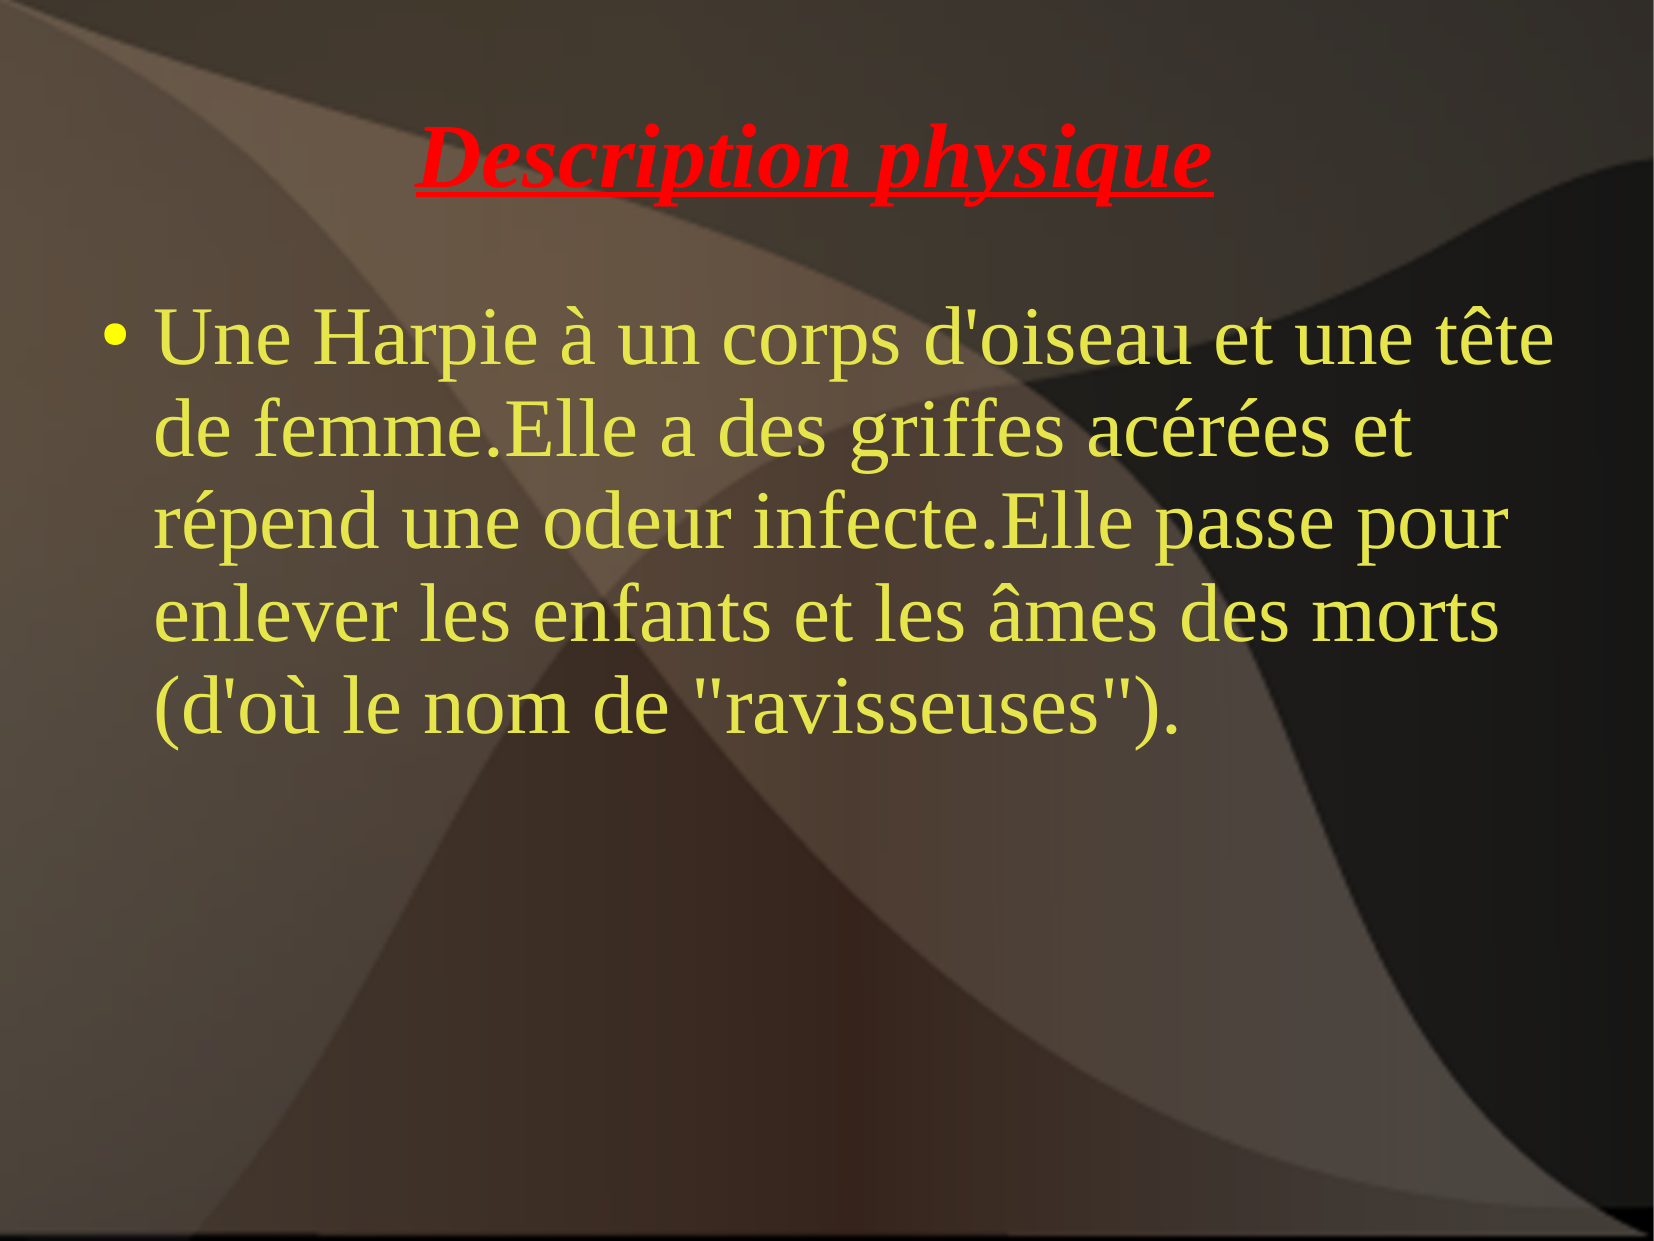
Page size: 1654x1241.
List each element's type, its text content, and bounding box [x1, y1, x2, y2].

picture [0, 0, 1654, 1241]
list Une Harpie à un corps d'oiseau et une tête de femme.Elle a des griffes acérées et répend une odeur infecte.Elle passe pour enlever les enfants et les âmes des morts (d'où le nom de "ravisseuses"). [82, 290, 1571, 1094]
title Description physique [70, 52, 1560, 260]
